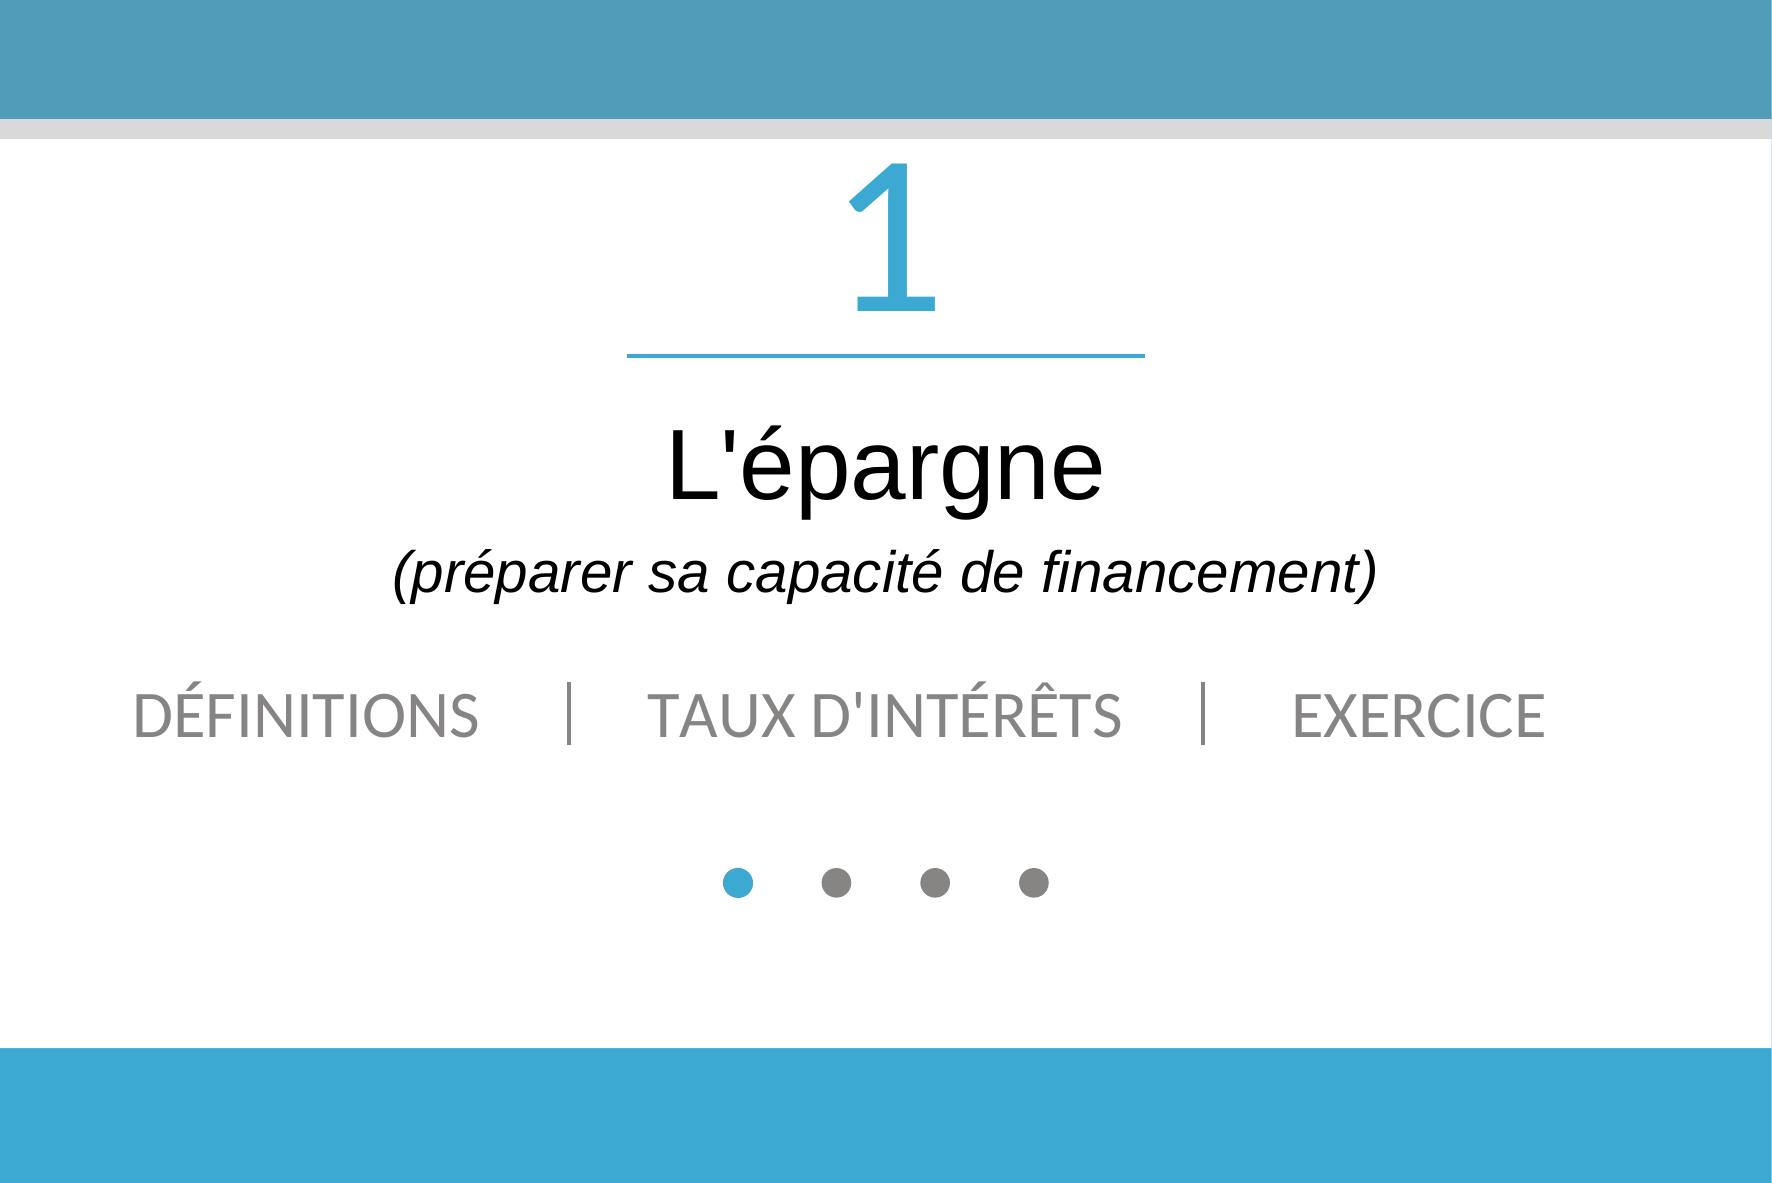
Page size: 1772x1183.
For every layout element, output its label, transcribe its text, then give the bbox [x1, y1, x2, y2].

text_box [723, 868, 754, 898]
list L'épargne (préparer sa capacité de financement) [0, 422, 1772, 607]
text_box TAUX D'INTÉRÊTS [569, 670, 1202, 751]
text_box EXERCICE [1202, 670, 1772, 751]
list 1 [753, 82, 1023, 361]
list DÉFINITIONS [0, 670, 569, 752]
